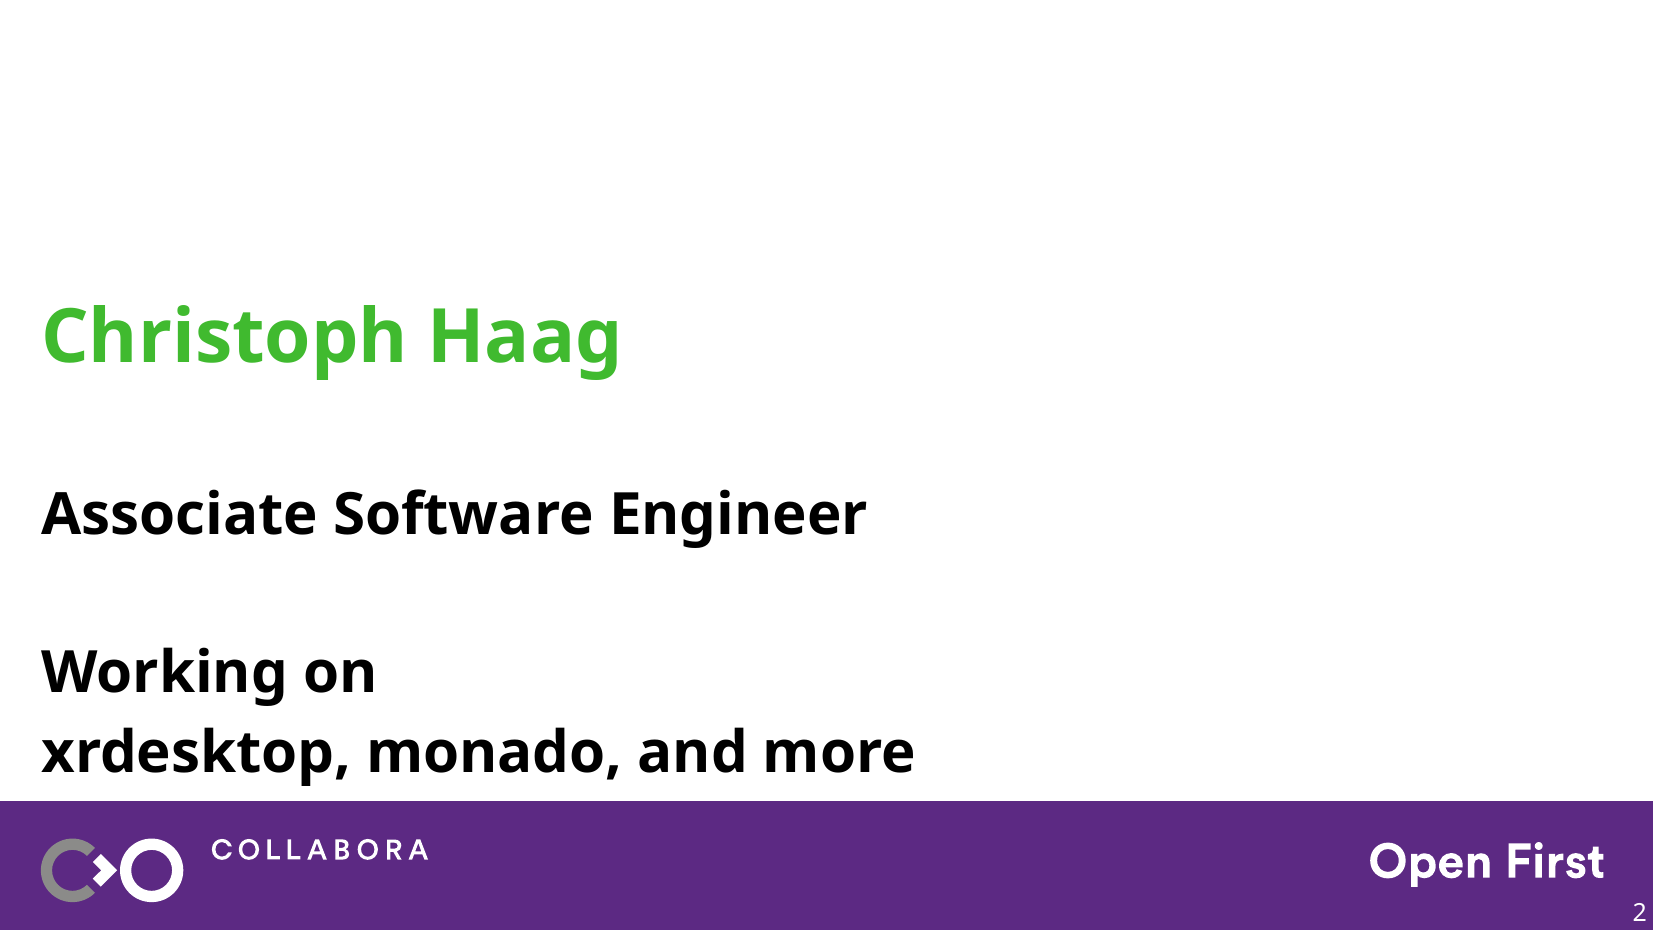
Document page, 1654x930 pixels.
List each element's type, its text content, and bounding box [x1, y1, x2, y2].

subtitle Associate Software Engineer Working on xrdesktop, monado, and more [41, 494, 964, 768]
title Christoph Haag [41, 289, 820, 378]
